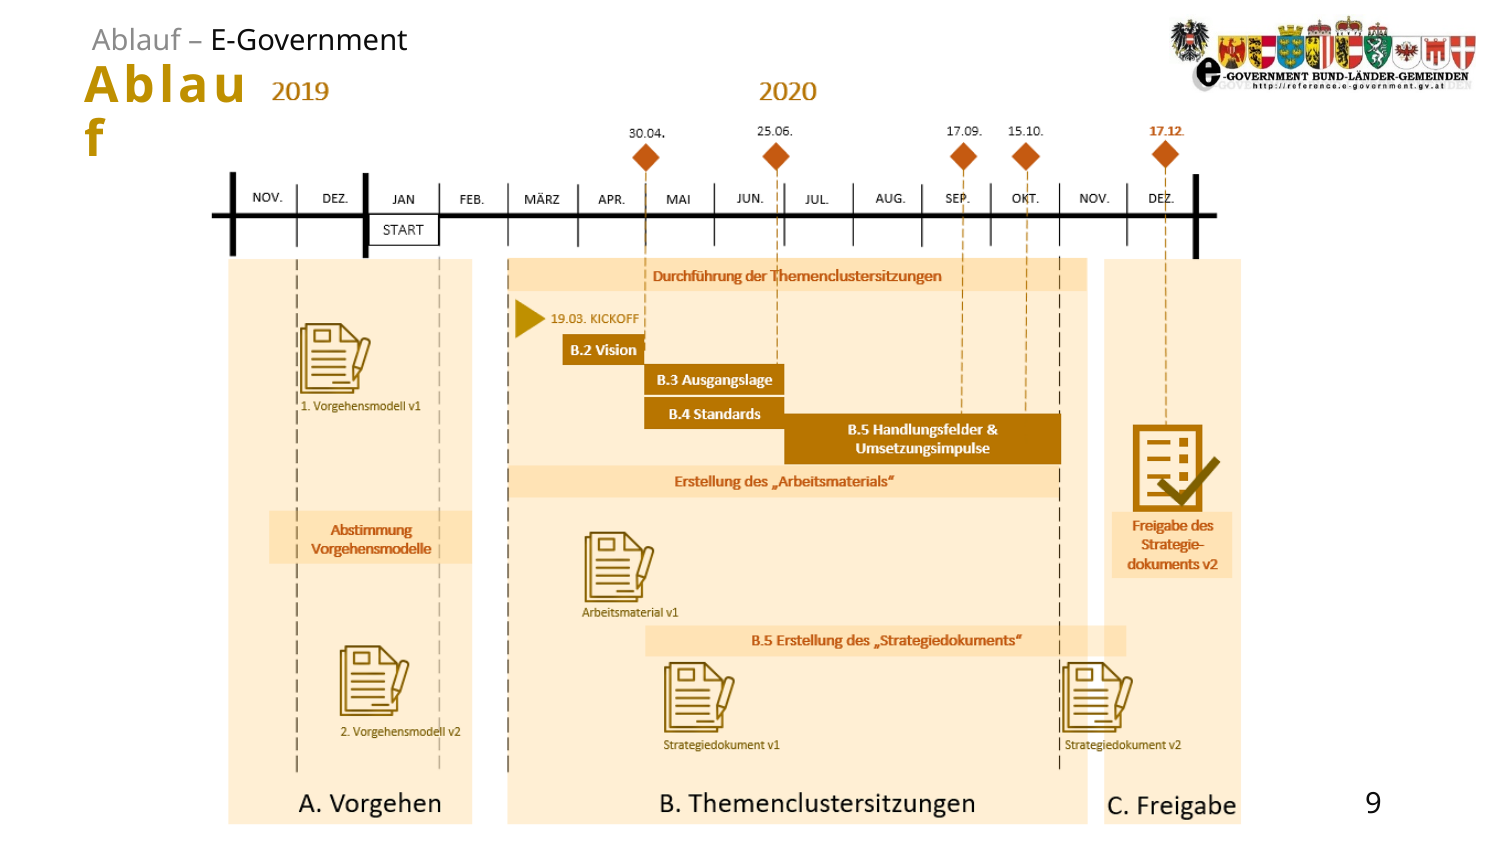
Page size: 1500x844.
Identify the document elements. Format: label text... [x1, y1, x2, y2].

picture [181, 14, 1476, 843]
footer Ablauf – E-Government [76, 22, 1205, 56]
text_box Ablauf [70, 52, 269, 124]
slide_number <number> [1059, 782, 1397, 828]
